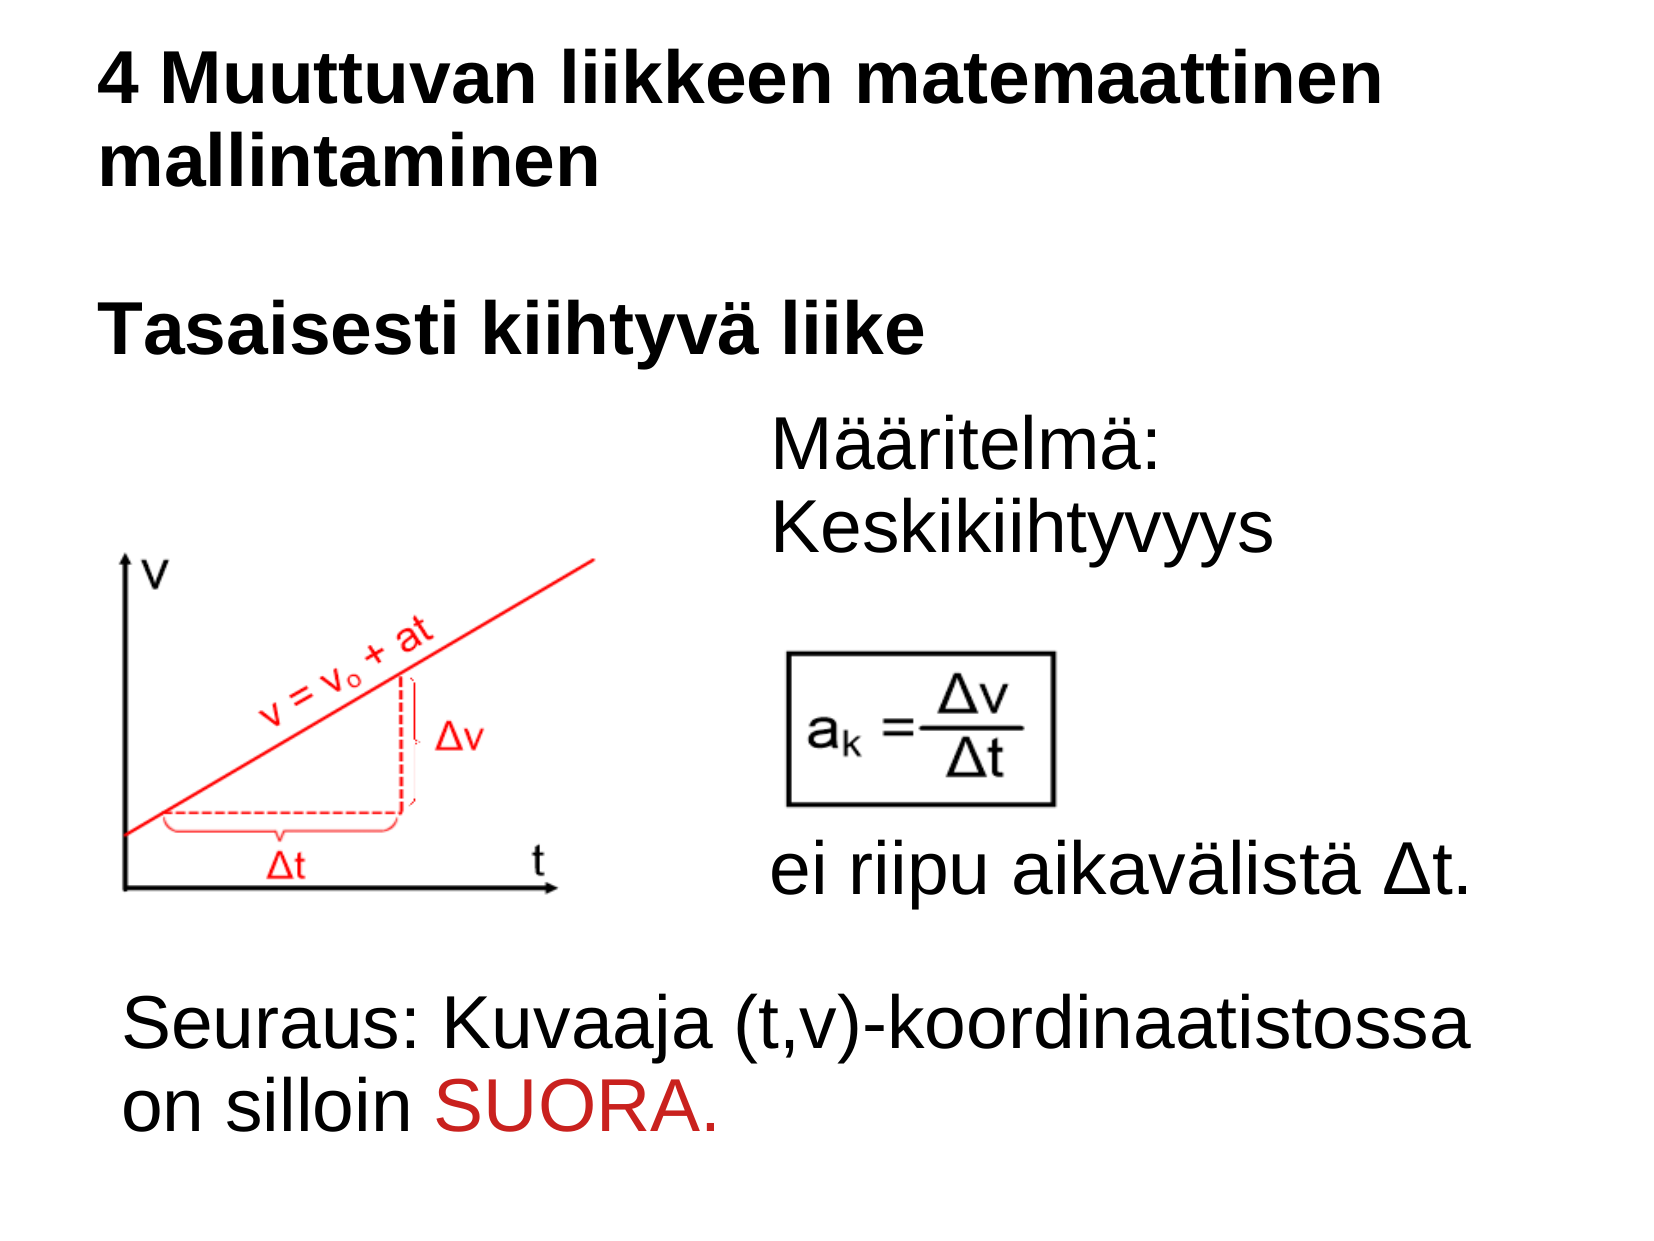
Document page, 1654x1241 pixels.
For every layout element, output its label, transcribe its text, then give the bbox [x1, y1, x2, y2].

picture [82, 496, 645, 943]
text_box ei riipu aikavälistä Δt. [754, 814, 1607, 914]
text_box 4 Muuttuvan liikkeen matemaattinen mallintaminen Tasaisesti kiihtyvä liike [82, 23, 1630, 260]
picture [767, 625, 1079, 814]
text_box Määritelmä: Keskikiihtyvyys [756, 389, 1335, 615]
text_box Seuraus: Kuvaaja (t,v)-koordinaatistossa on silloin SUORA. [106, 968, 1536, 1179]
